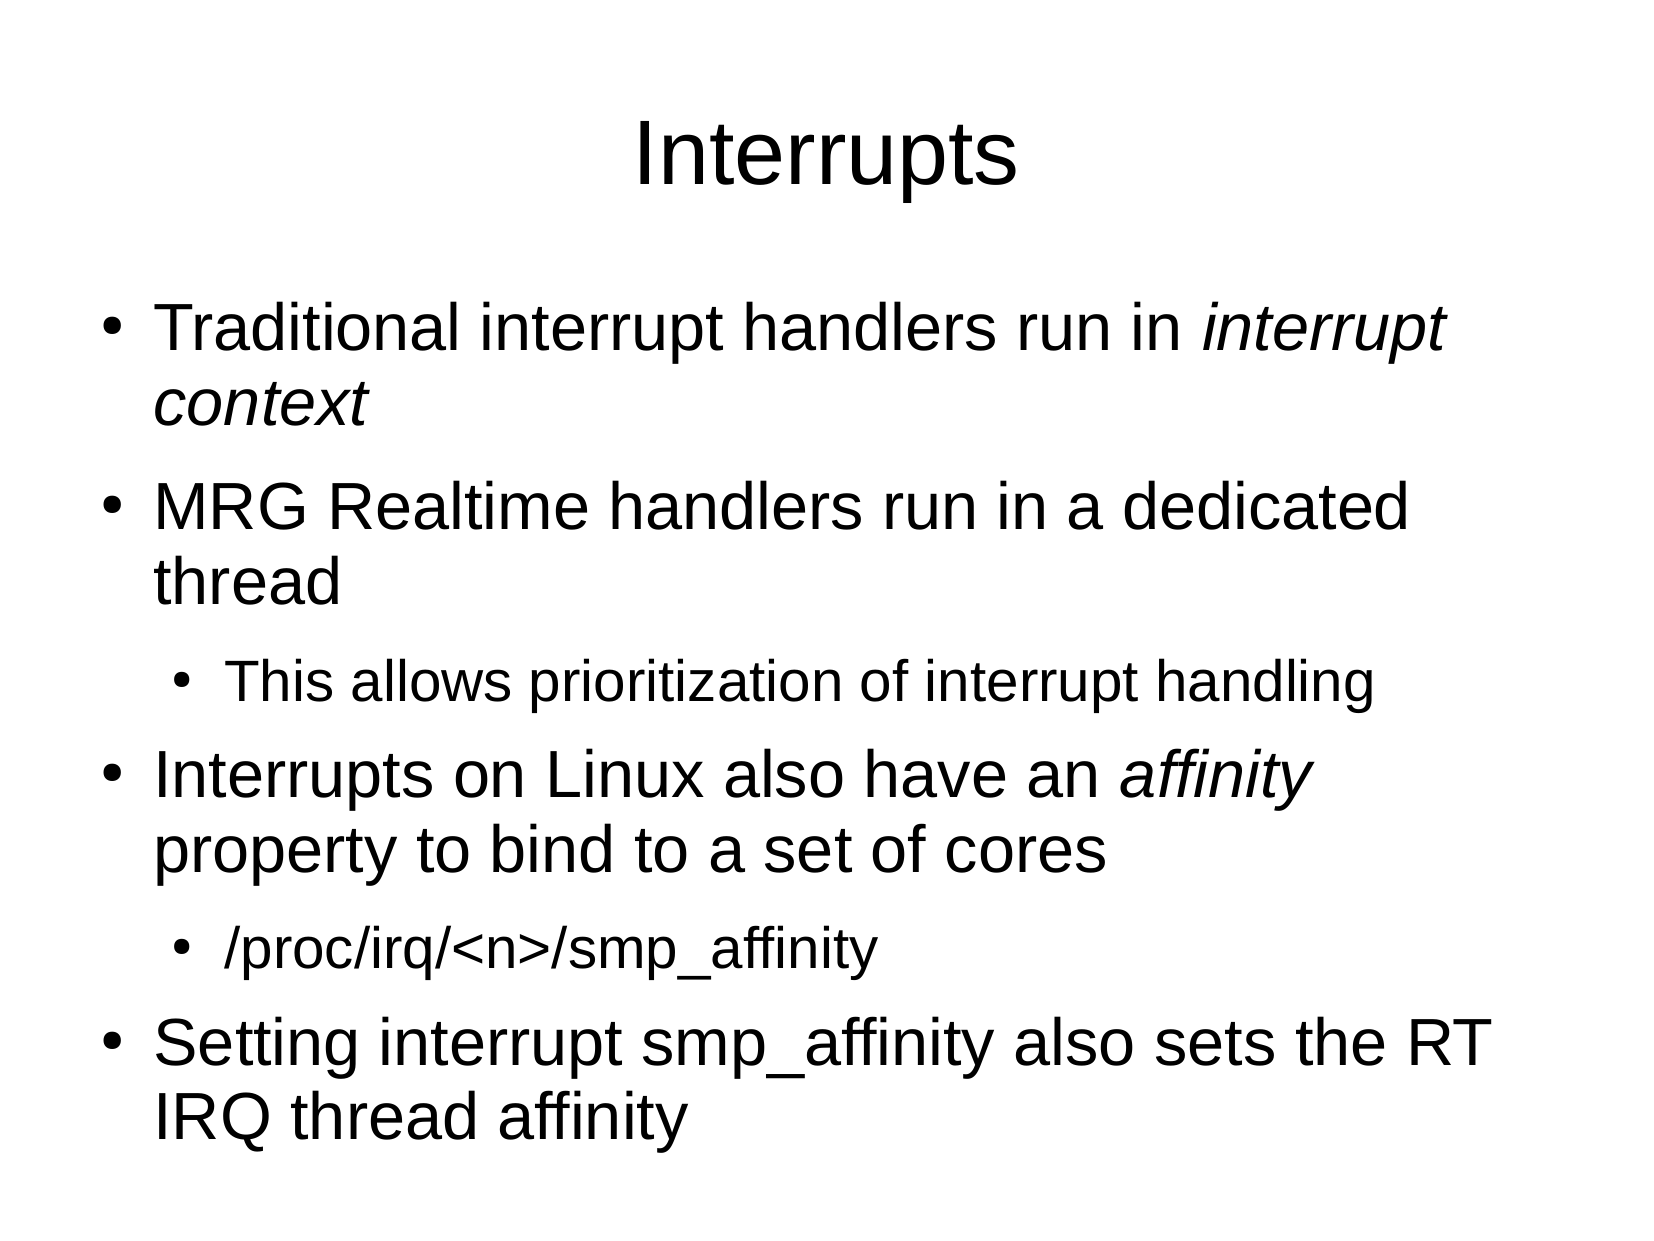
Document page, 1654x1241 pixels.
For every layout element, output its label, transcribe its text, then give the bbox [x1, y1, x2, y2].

title Interrupts [82, 56, 1571, 250]
list Traditional interrupt handlers run in interrupt context MRG Realtime handlers run in a dedicated thread This allows prioritization of interrupt handling Interrupts on Linux also have an affinity property to bind to a set of cores /proc/irq/<n>/smp_affinity Setting interrupt smp_affinity also sets the RT IRQ thread affinity [82, 290, 1571, 1241]
